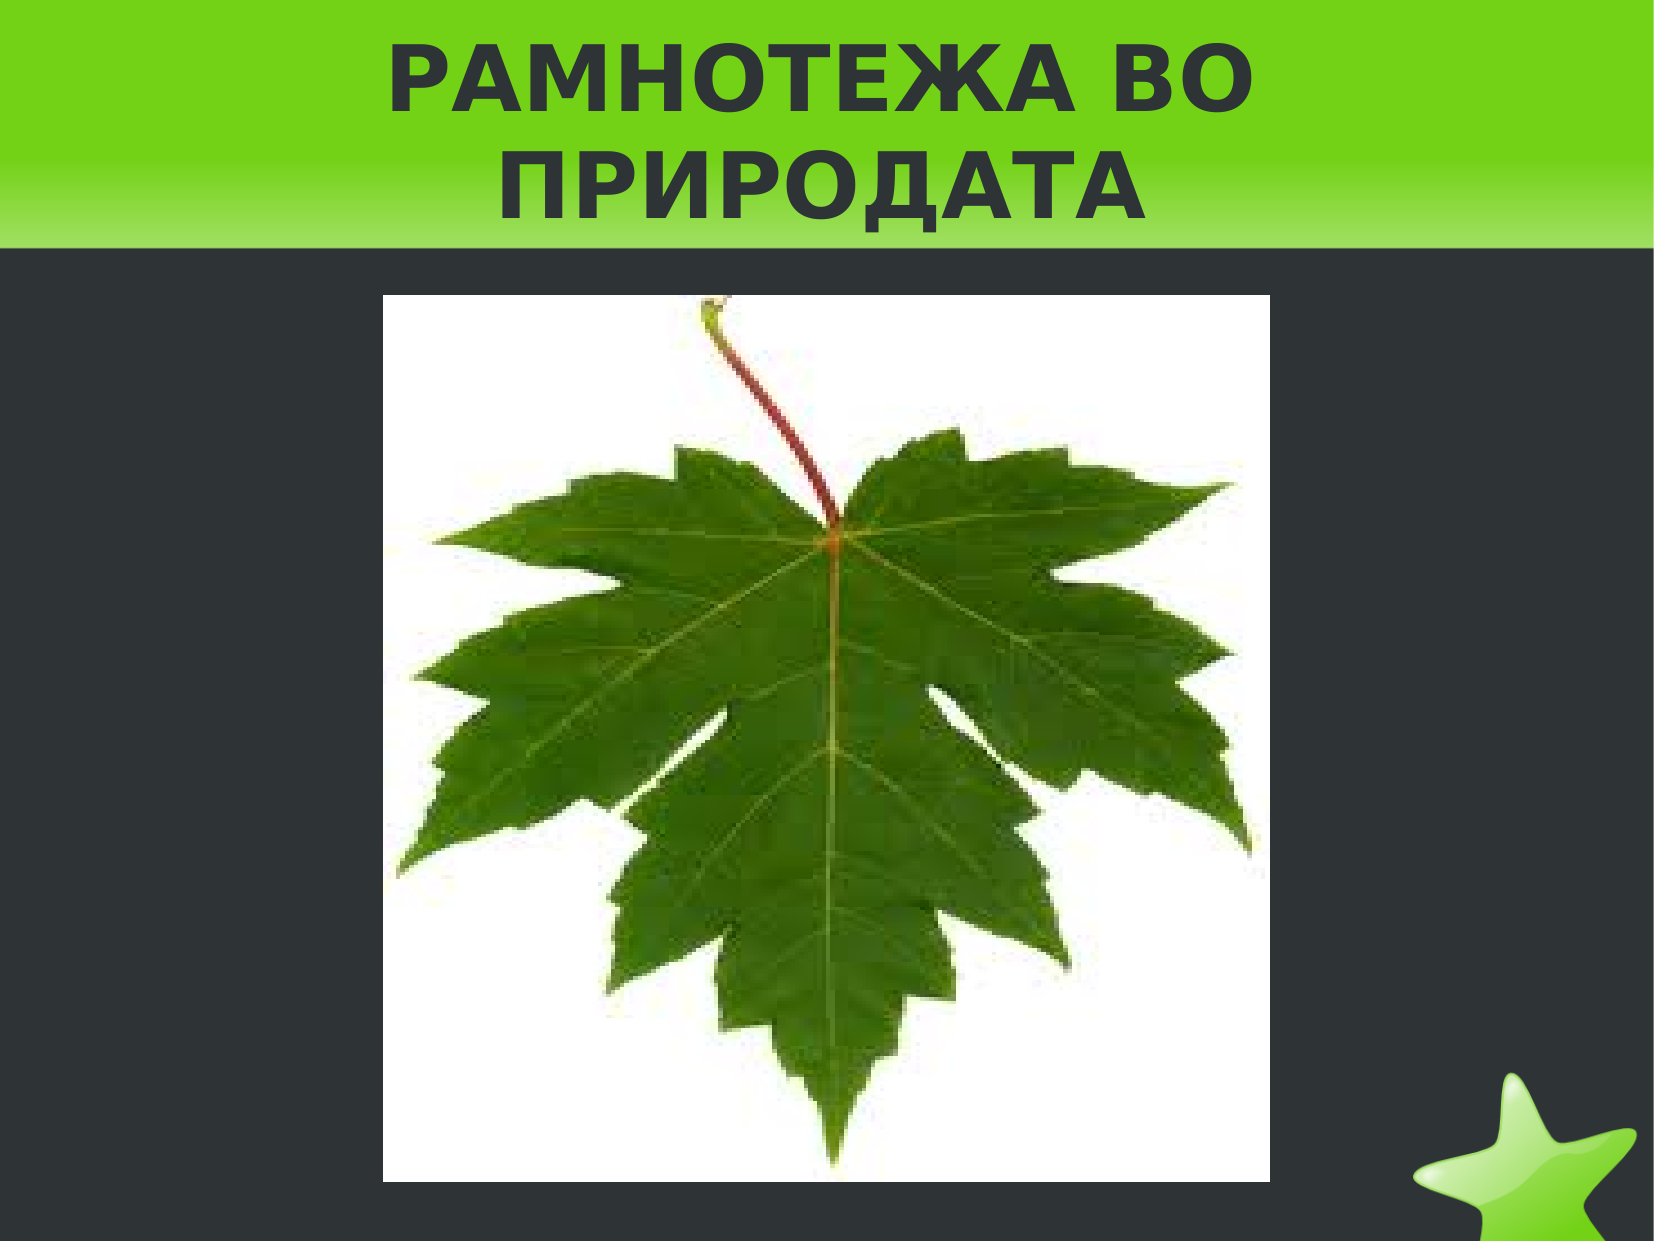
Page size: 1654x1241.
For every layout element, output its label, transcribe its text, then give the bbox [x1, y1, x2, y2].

chart [82, 290, 1571, 1109]
title РАМНОТЕЖА ВО ПРИРОДАТА [76, 25, 1565, 240]
picture [0, 0, 1654, 1241]
